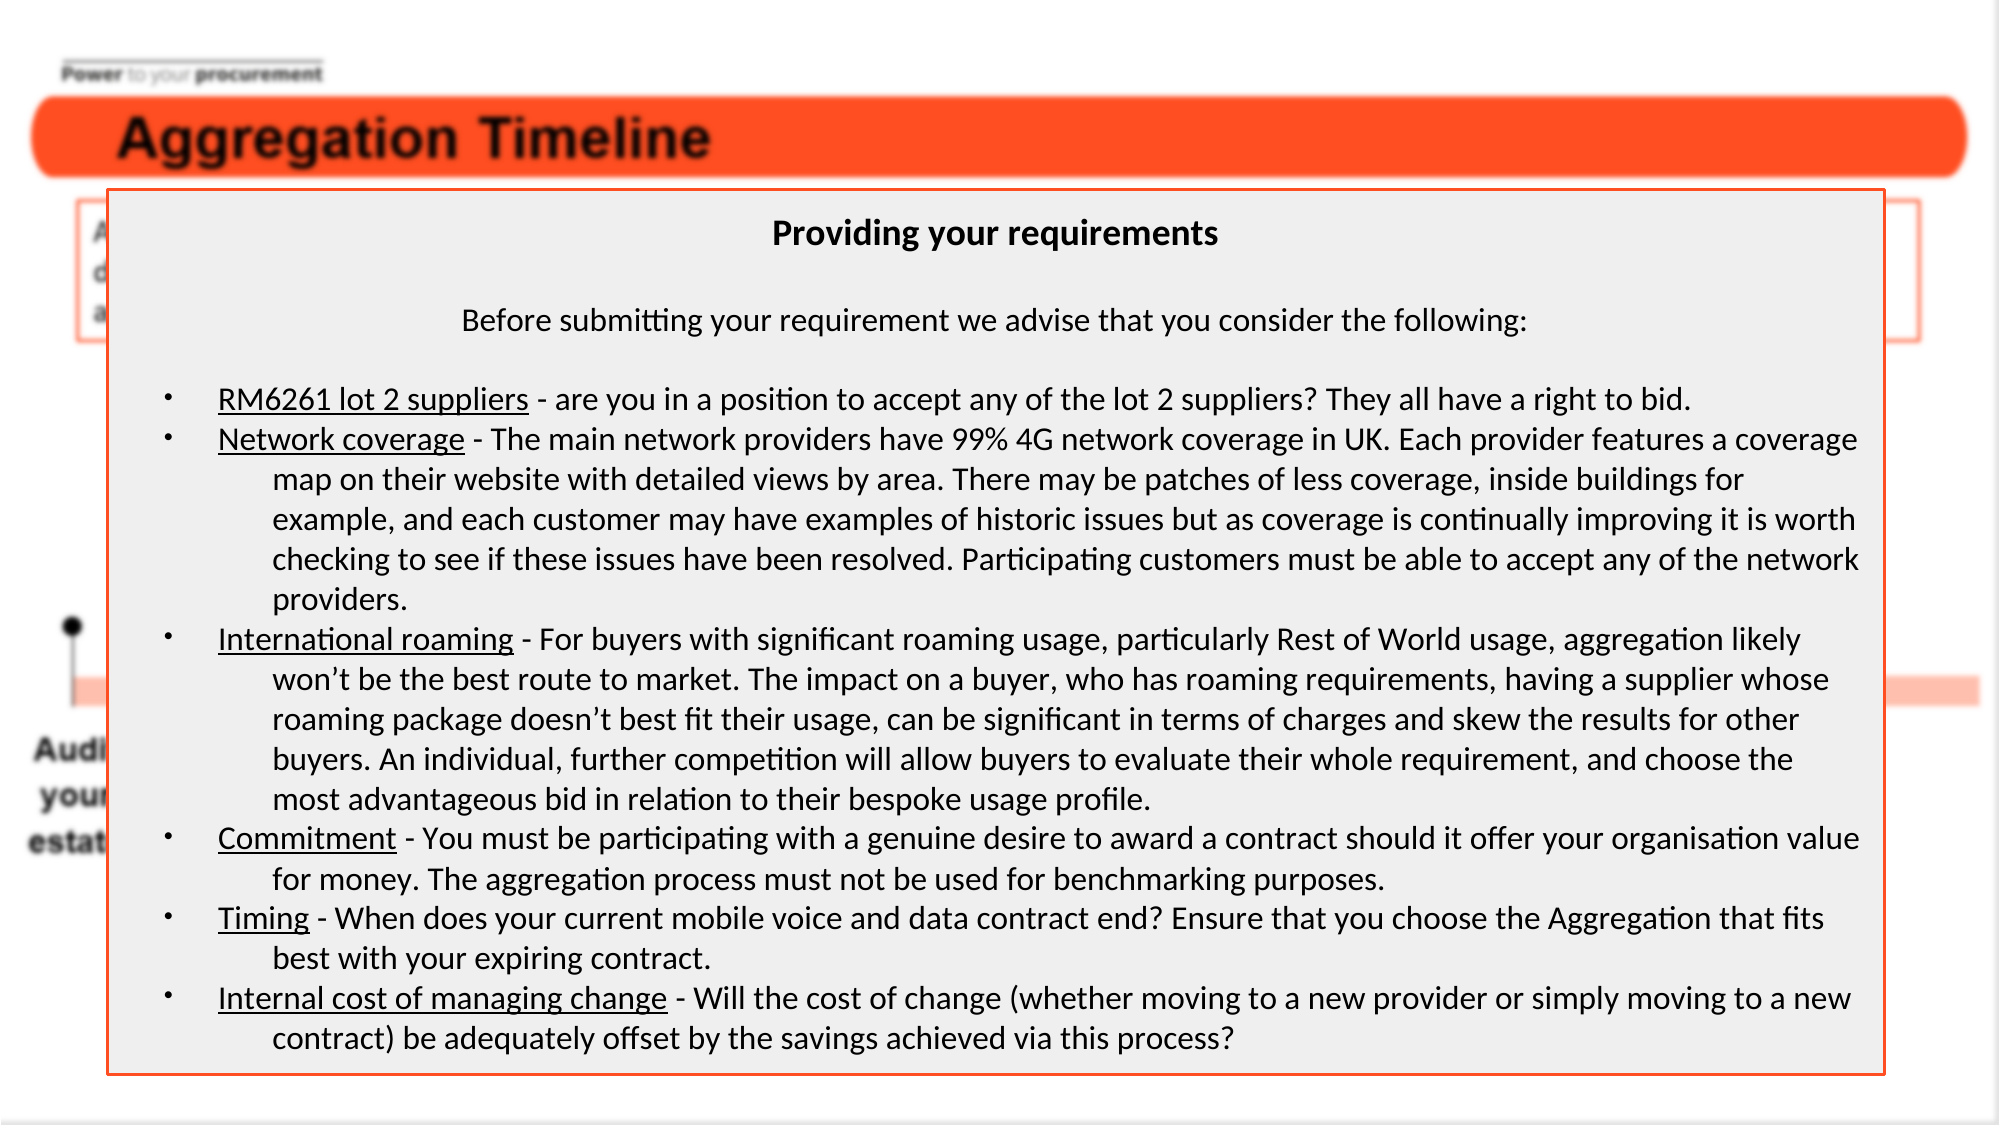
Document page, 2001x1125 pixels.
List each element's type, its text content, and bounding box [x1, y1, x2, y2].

picture [1, 0, 1999, 1125]
text_box Providing your requirements Before submitting your requirement we advise that you consider the following: RM6261 lot 2 suppliers - are you in a position to accept any of the lot 2 suppliers? They all have a right to bid. Network coverage - The main network providers have 99% 4G network coverage in UK. Each provider features a coverage map on their website with detailed views by area. There may be patches of less coverage, inside buildings for example, and each customer may have examples of historic issues but as coverage is continually improving it is worth checking to see if these issues have been resolved. Participating customers must be able to accept any of the network providers. International roaming - For buyers with significant roaming usage, particularly Rest of World usage, aggregation likely won’t be the best route to market. The impact on a buyer, who has roaming requirements, having a supplier whose roaming package doesn’t best fit their usage, can be significant in terms of charges and skew the results for other buyers. An individual, further competition will allow buyers to evaluate their whole requirement, and choose the most advantageous bid in relation to their bespoke usage profile. Commitment - You must be participating with a genuine desire to award a contract should it offer your organisation value for money. The aggregation process must not be used for benchmarking purposes. Timing - When does your current mobile voice and data contract end? Ensure that you choose the Aggregation that fits best with your expiring contract. Internal cost of managing change - Will the cost of change (whether moving to a new provider or simply moving to a new contract) be adequately offset by the savings achieved via this process? [107, 189, 1884, 1075]
